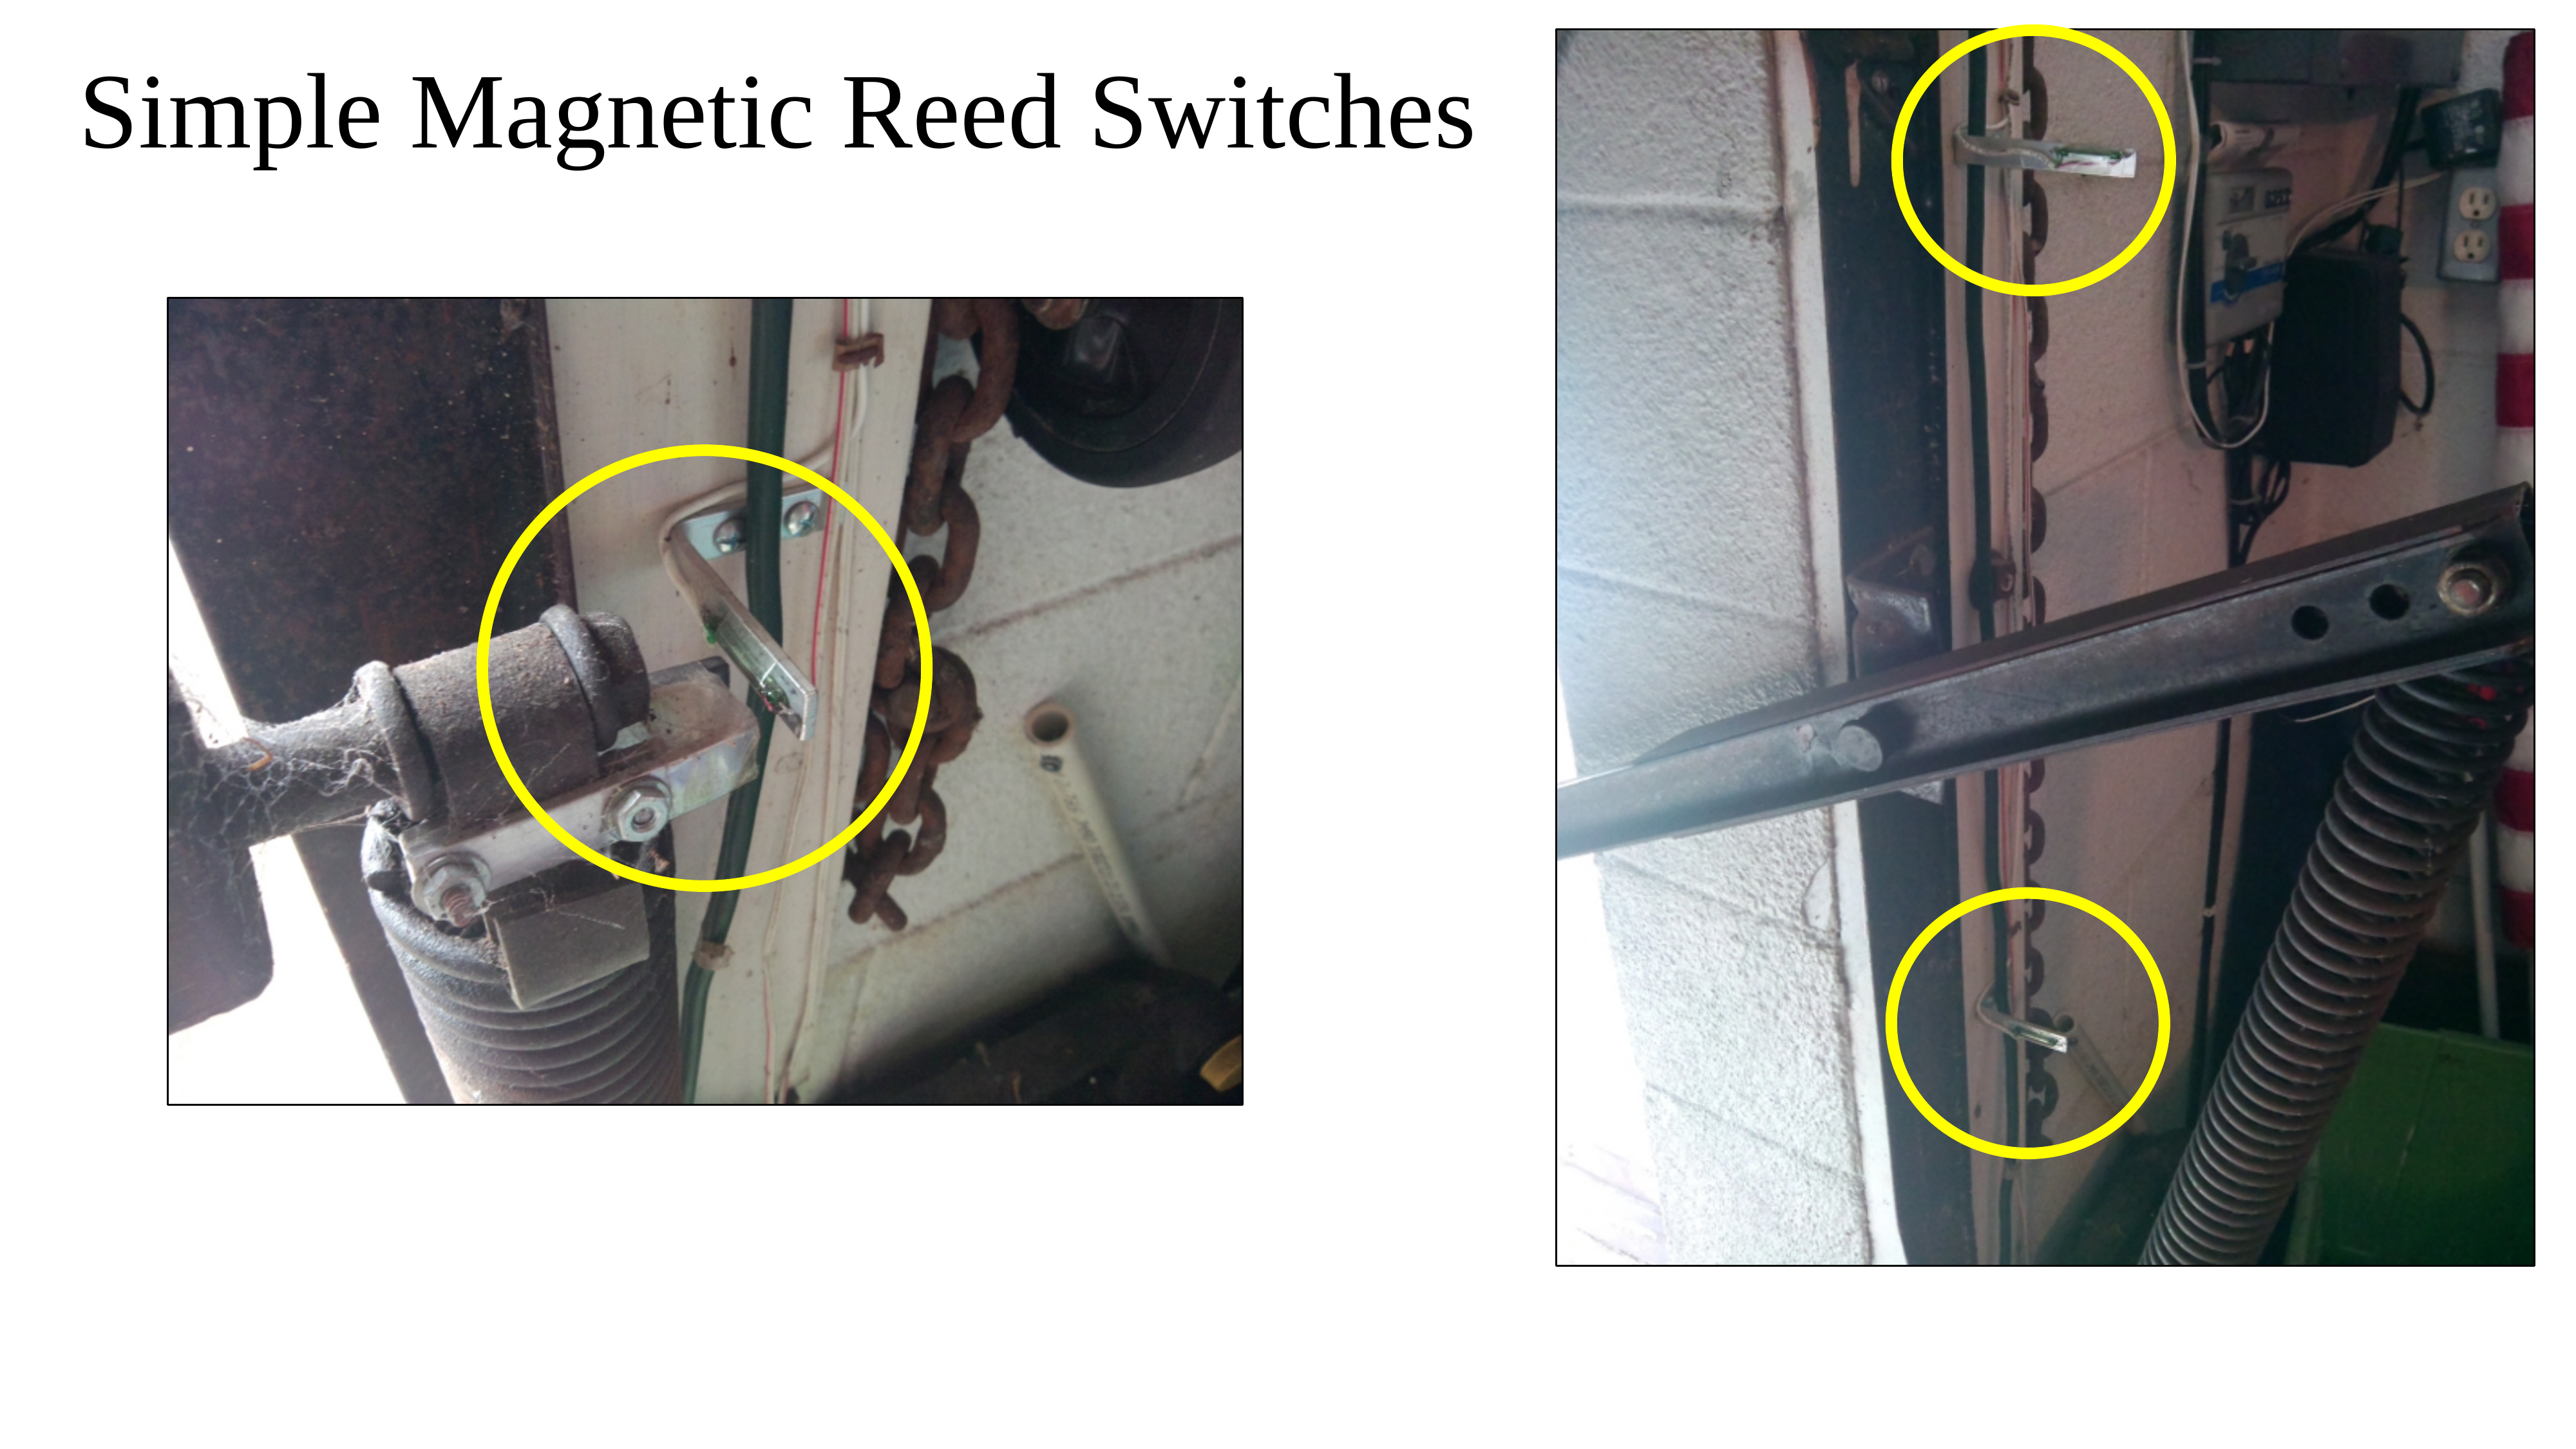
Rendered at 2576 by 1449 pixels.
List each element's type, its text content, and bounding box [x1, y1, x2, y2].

picture [168, 298, 1242, 1104]
picture [1557, 30, 2533, 1265]
picture [1903, 36, 2164, 285]
title Simple Magnetic Reed Switches [73, 17, 2503, 193]
